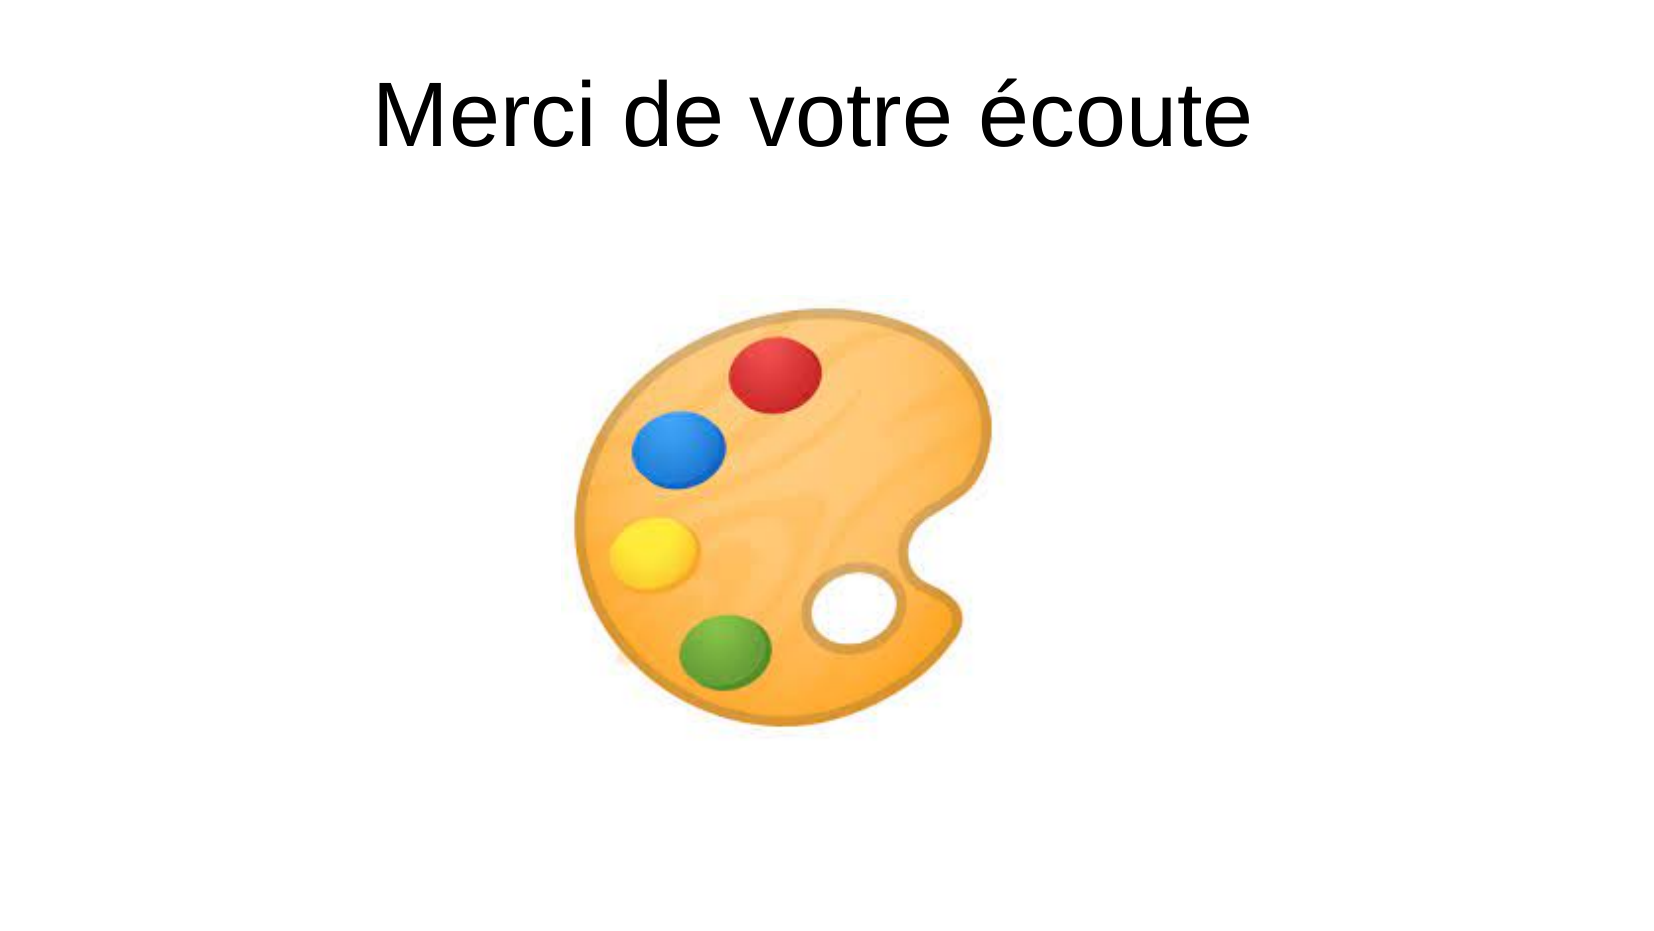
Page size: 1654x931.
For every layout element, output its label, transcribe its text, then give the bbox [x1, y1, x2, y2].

title Merci de votre écoute [82, 37, 1571, 193]
picture [561, 295, 1006, 741]
